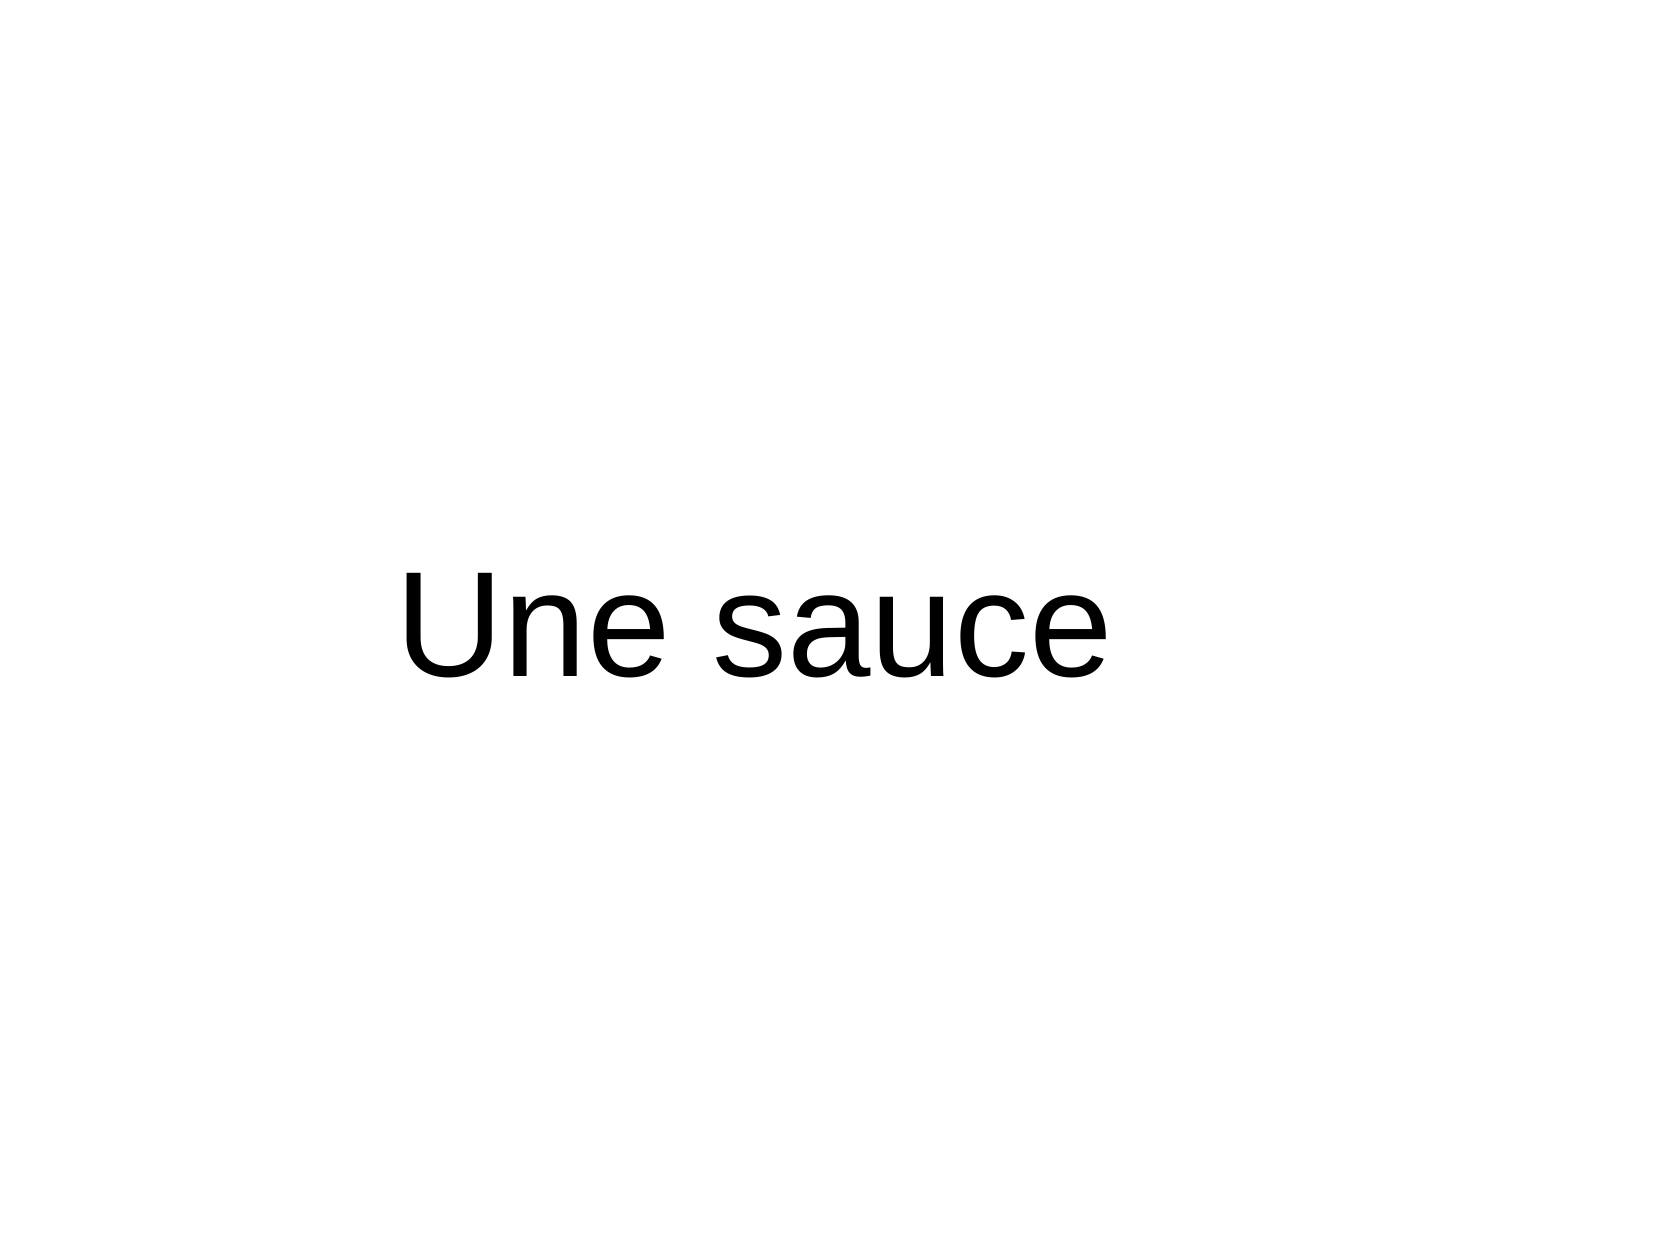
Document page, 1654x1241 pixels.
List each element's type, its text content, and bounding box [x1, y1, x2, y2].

text_box Une sauce [380, 533, 1279, 717]
